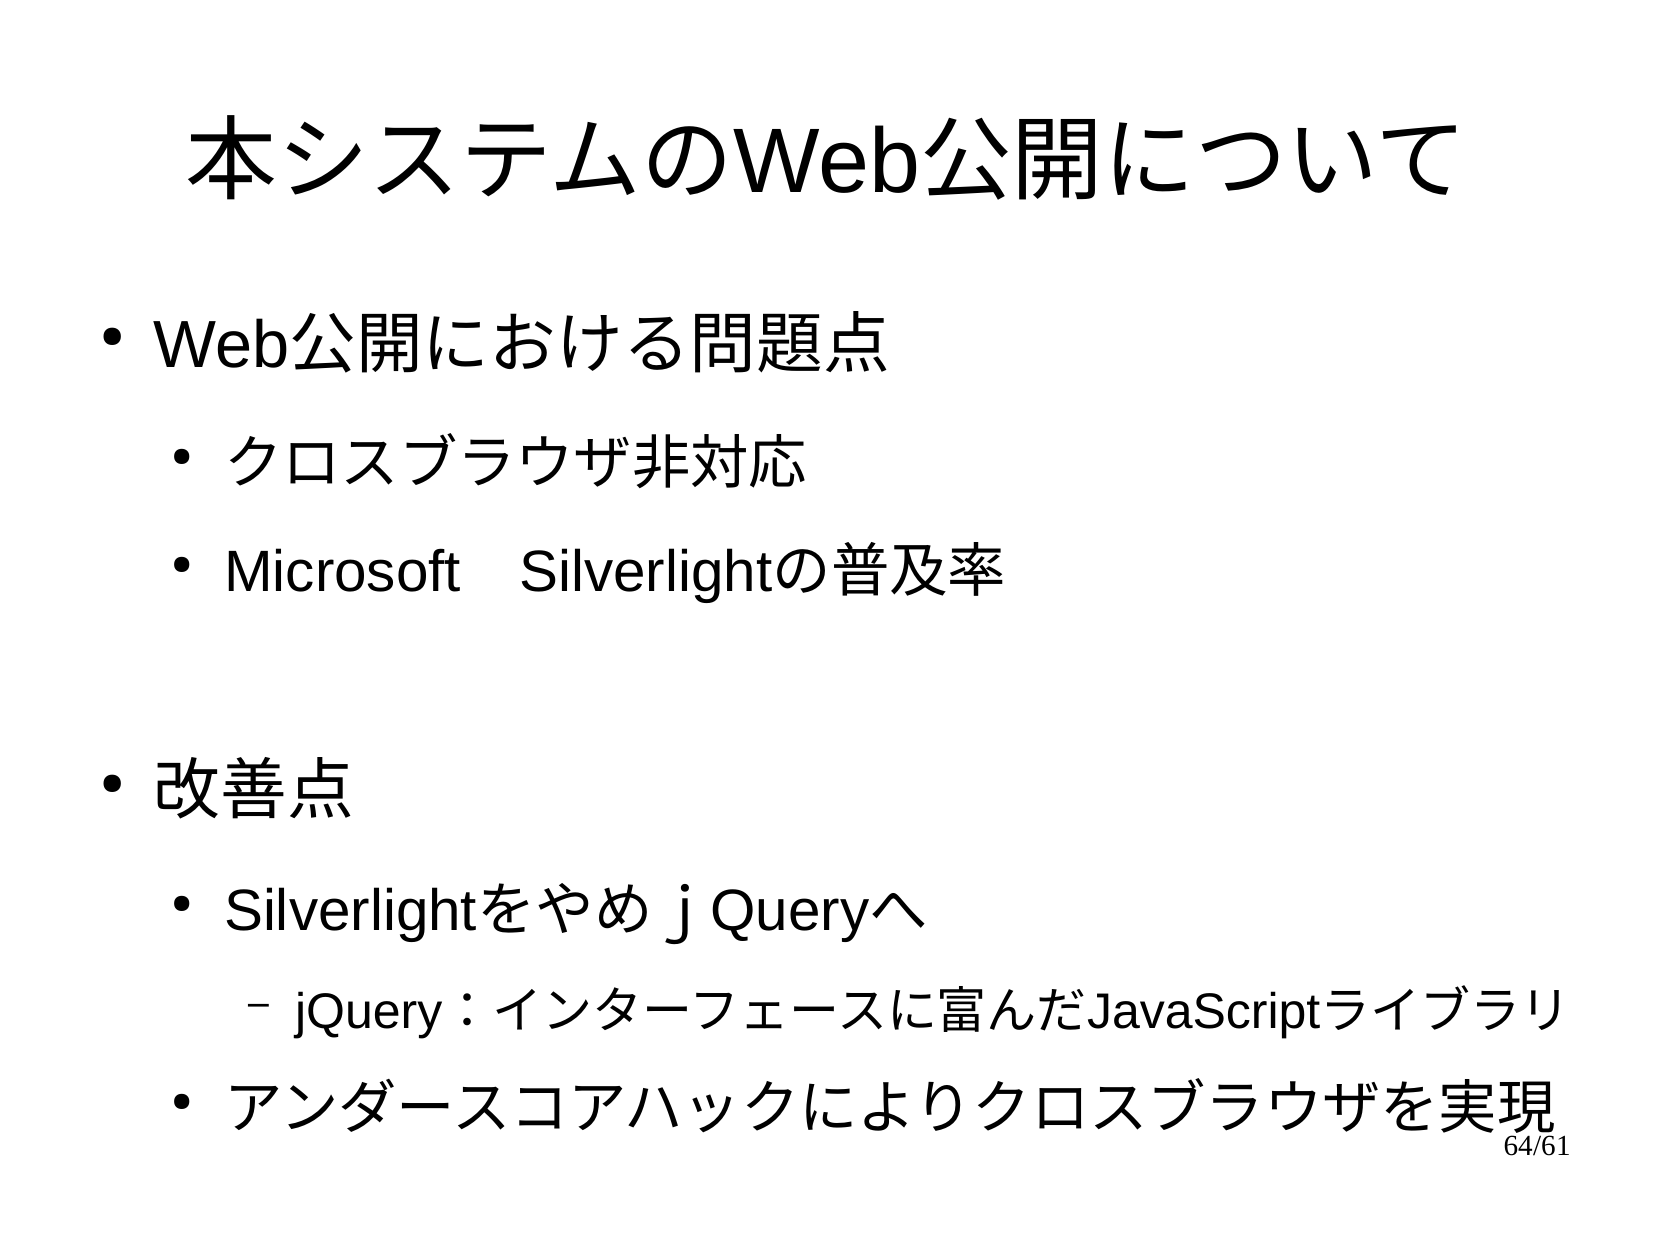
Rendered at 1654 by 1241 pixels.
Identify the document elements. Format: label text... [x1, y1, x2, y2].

title 本システムのWeb公開について [82, 56, 1571, 250]
list Web公開における問題点 クロスブラウザ非対応 Microsoft Silverlightの普及率 改善点 SilverlightをやめｊQueryへ jQuery：インターフェースに富んだJavaScriptライブラリ アンダースコアハックによりクロスブラウザを実現 [82, 290, 1571, 1094]
